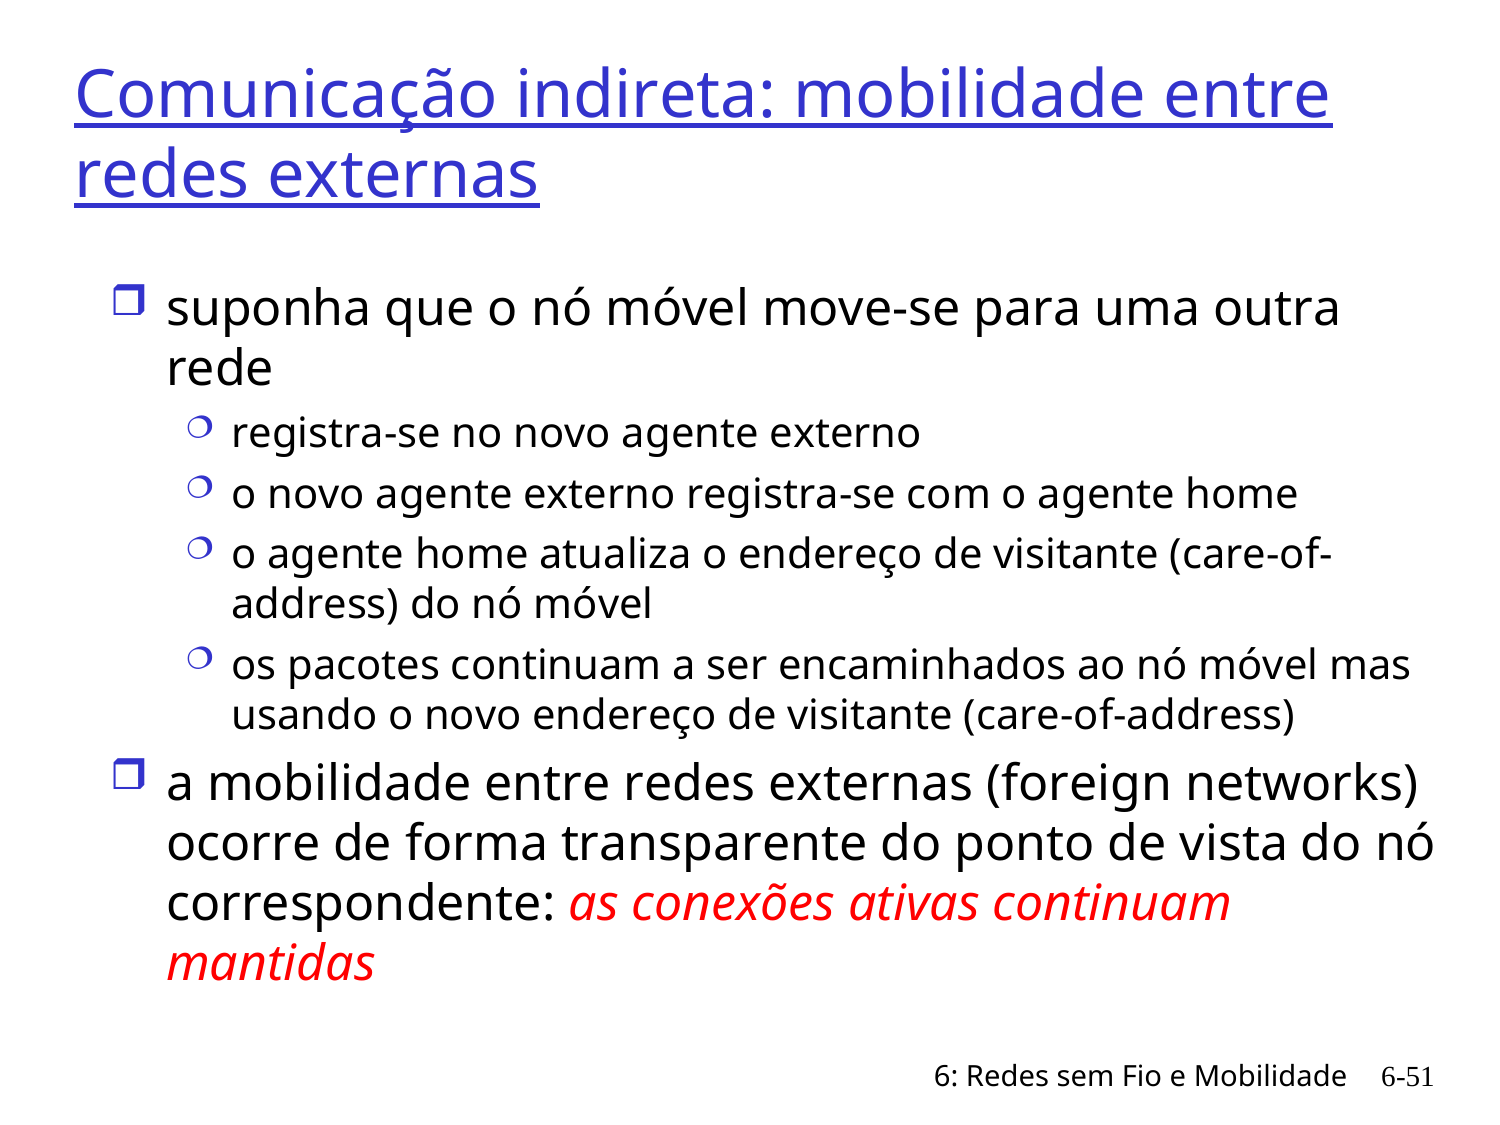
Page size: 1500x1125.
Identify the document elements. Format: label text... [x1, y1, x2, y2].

text_box suponha que o nó móvel move-se para uma outra rede registra-se no novo agente externo o novo agente externo registra-se com o agente home o agente home atualiza o endereço de visitante (care-of-address) do nó móvel os pacotes continuam a ser encaminhados ao nó móvel mas usando o novo endereço de visitante (care-of-address) a mobilidade entre redes externas (foreign networks) ocorre de forma transparente do ponto de vista do nó correspondente: as conexões ativas continuam mantidas [95, 268, 1465, 984]
text_box 6-<number> [1339, 1050, 1451, 1125]
text_box 6: Redes sem Fio e Mobilidade [728, 1050, 1339, 1125]
text_box Comunicação indireta: mobilidade entre redes externas [59, 37, 1464, 225]
